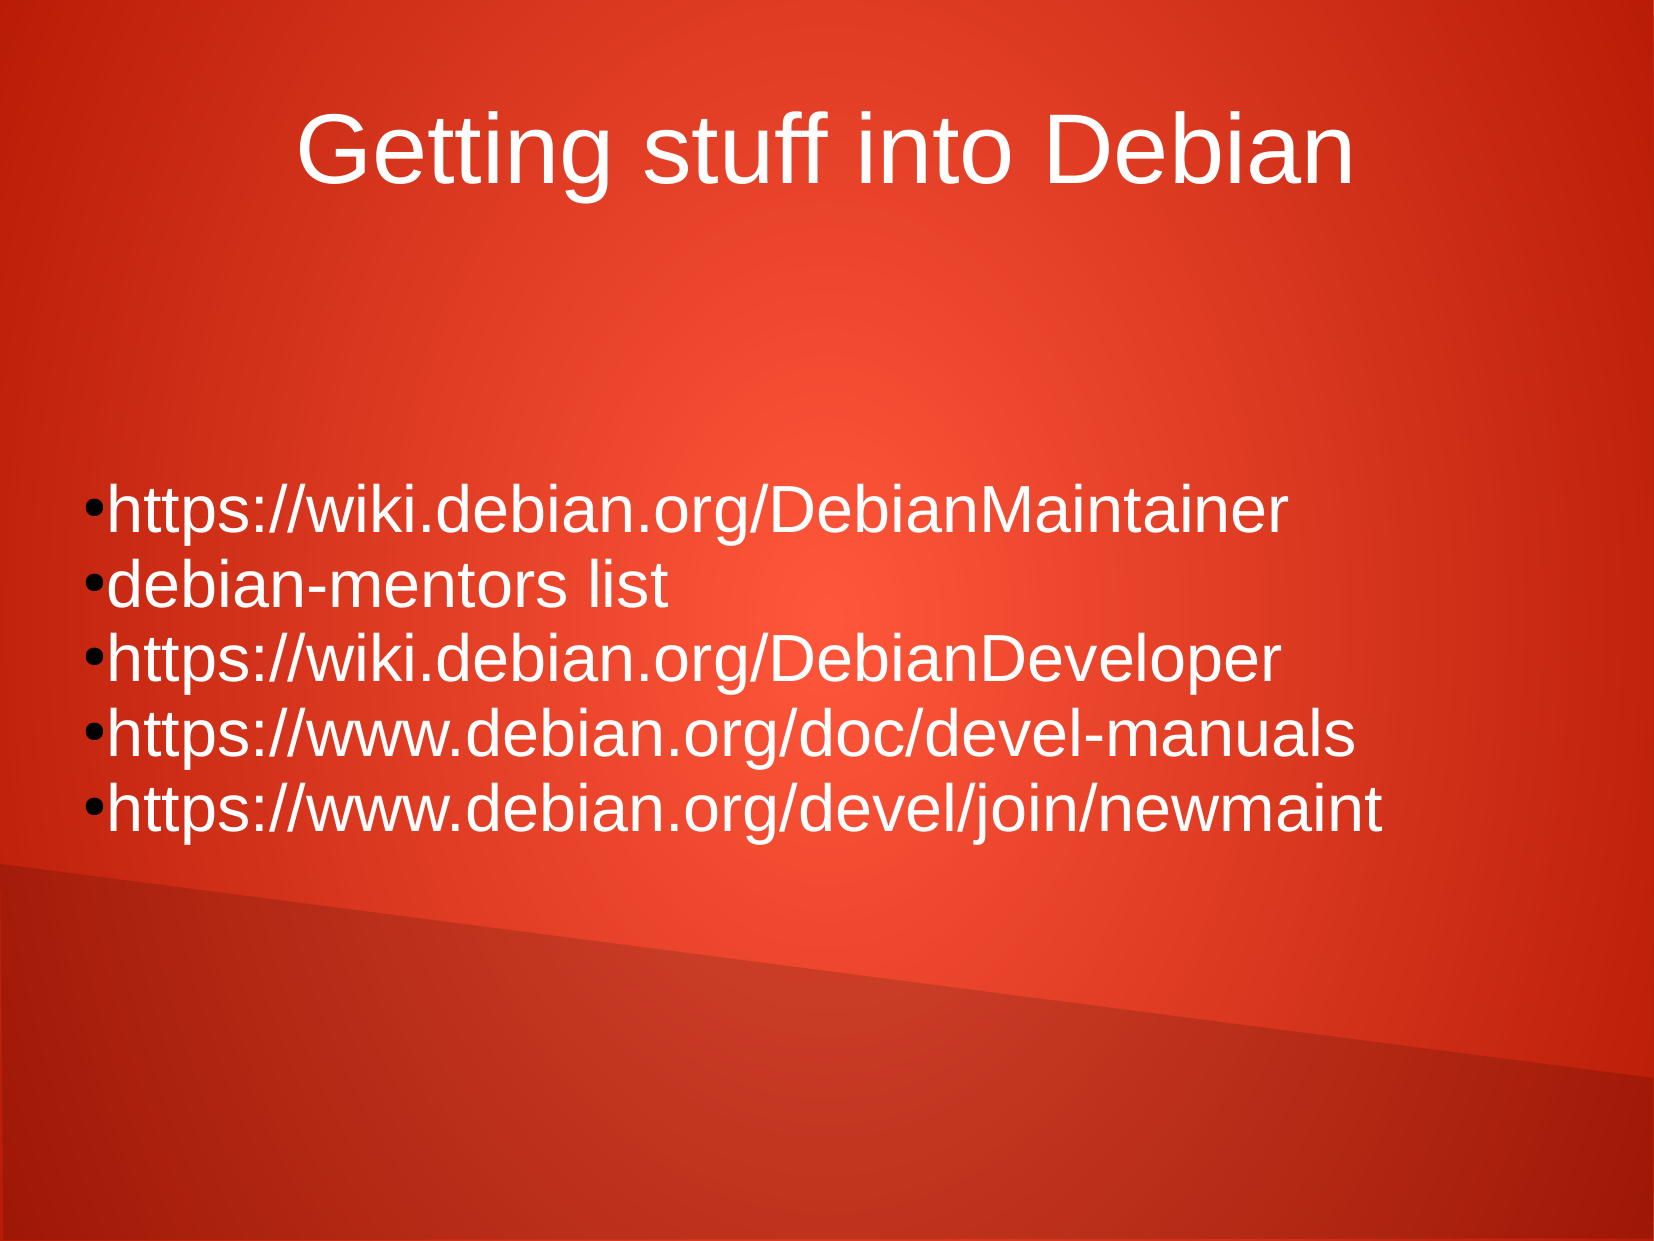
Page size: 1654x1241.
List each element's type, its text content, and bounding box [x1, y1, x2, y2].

subtitle https://wiki.debian.org/DebianMaintainer debian-mentors list https://wiki.debian.org/DebianDeveloper https://www.debian.org/doc/devel-manuals https://www.debian.org/devel/join/newmaint [82, 299, 1571, 1019]
title Getting stuff into Debian [82, 47, 1571, 252]
